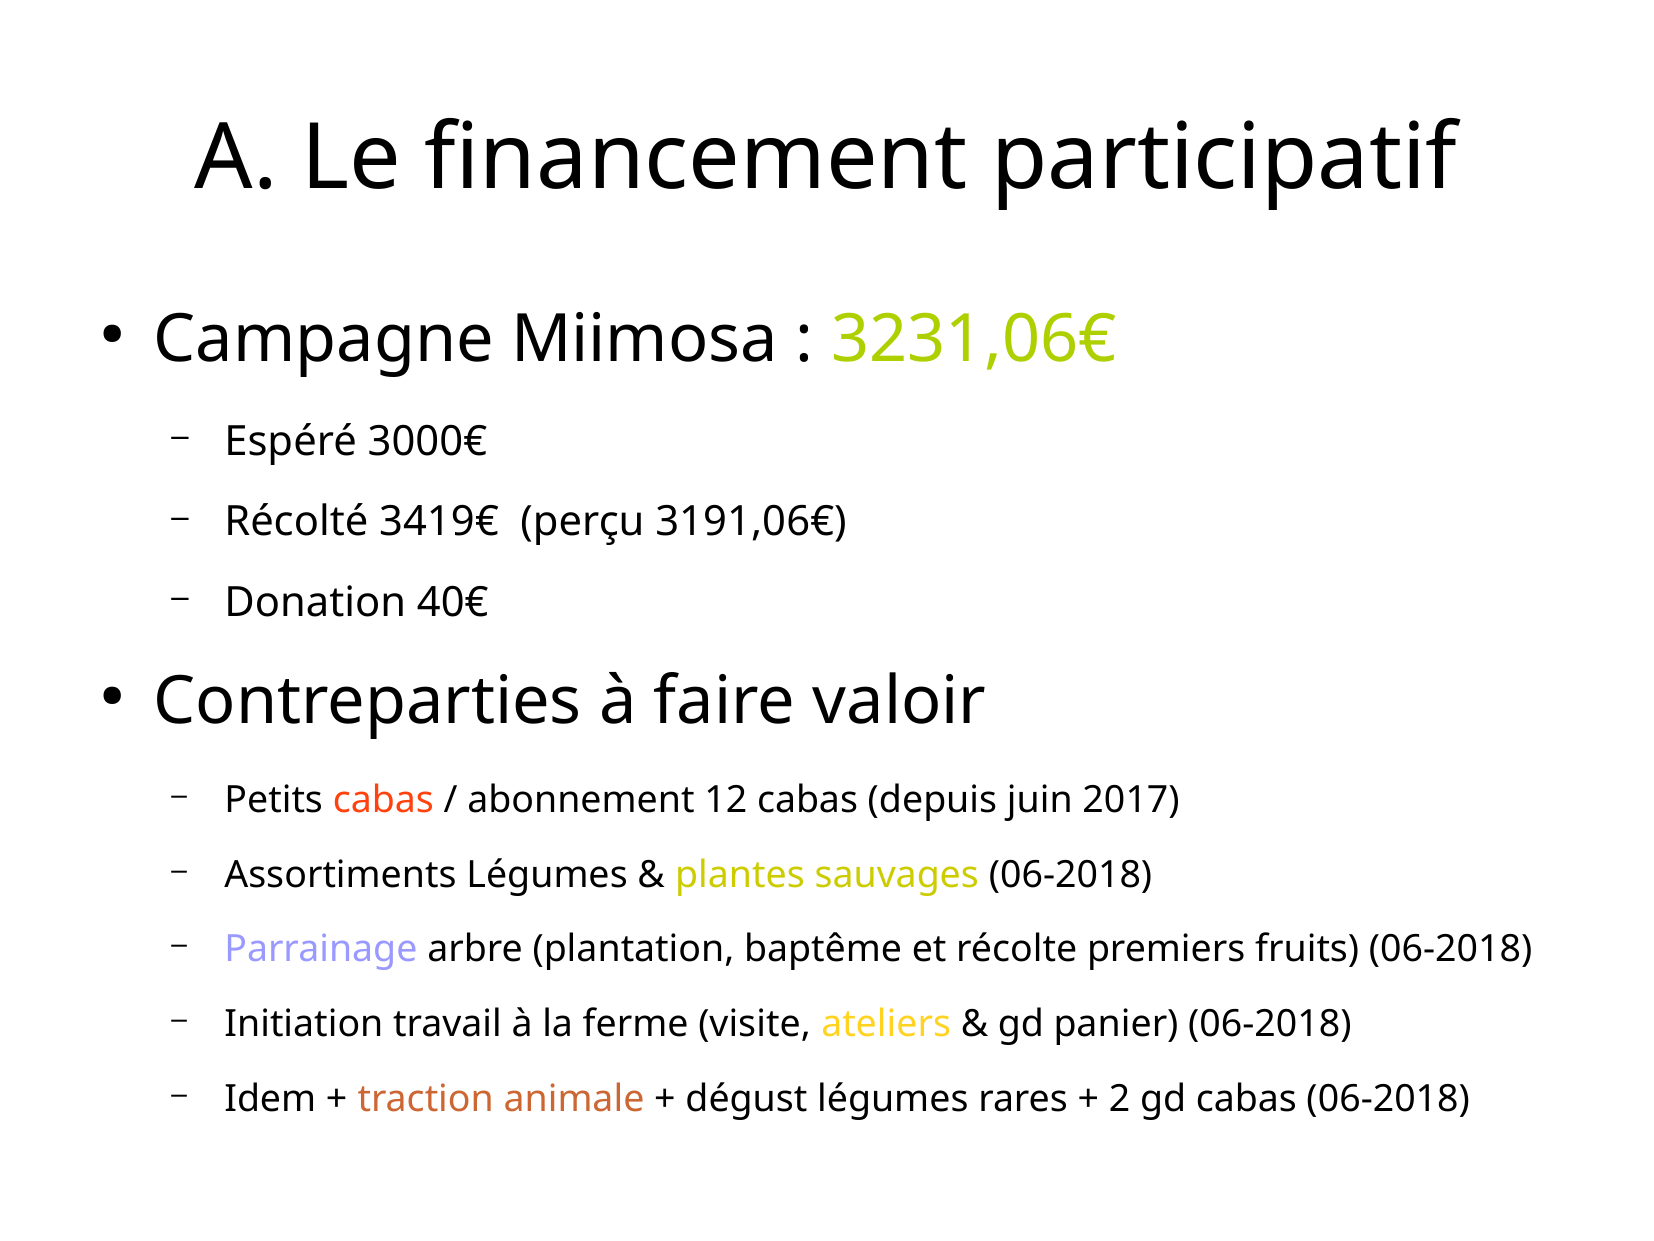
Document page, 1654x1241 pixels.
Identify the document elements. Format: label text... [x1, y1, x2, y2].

title A. Le financement participatif [82, 49, 1571, 257]
list Campagne Miimosa : 3231,06€ Espéré 3000€ Récolté 3419€ (perçu 3191,06€) Donation 40€ Contreparties à faire valoir Petits cabas / abonnement 12 cabas (depuis juin 2017) Assortiments Légumes & plantes sauvages (06-2018) Parrainage arbre (plantation, baptême et récolte premiers fruits) (06-2018) Initiation travail à la ferme (visite, ateliers & gd panier) (06-2018) Idem + traction animale + dégust légumes rares + 2 gd cabas (06-2018) [82, 290, 1571, 1109]
